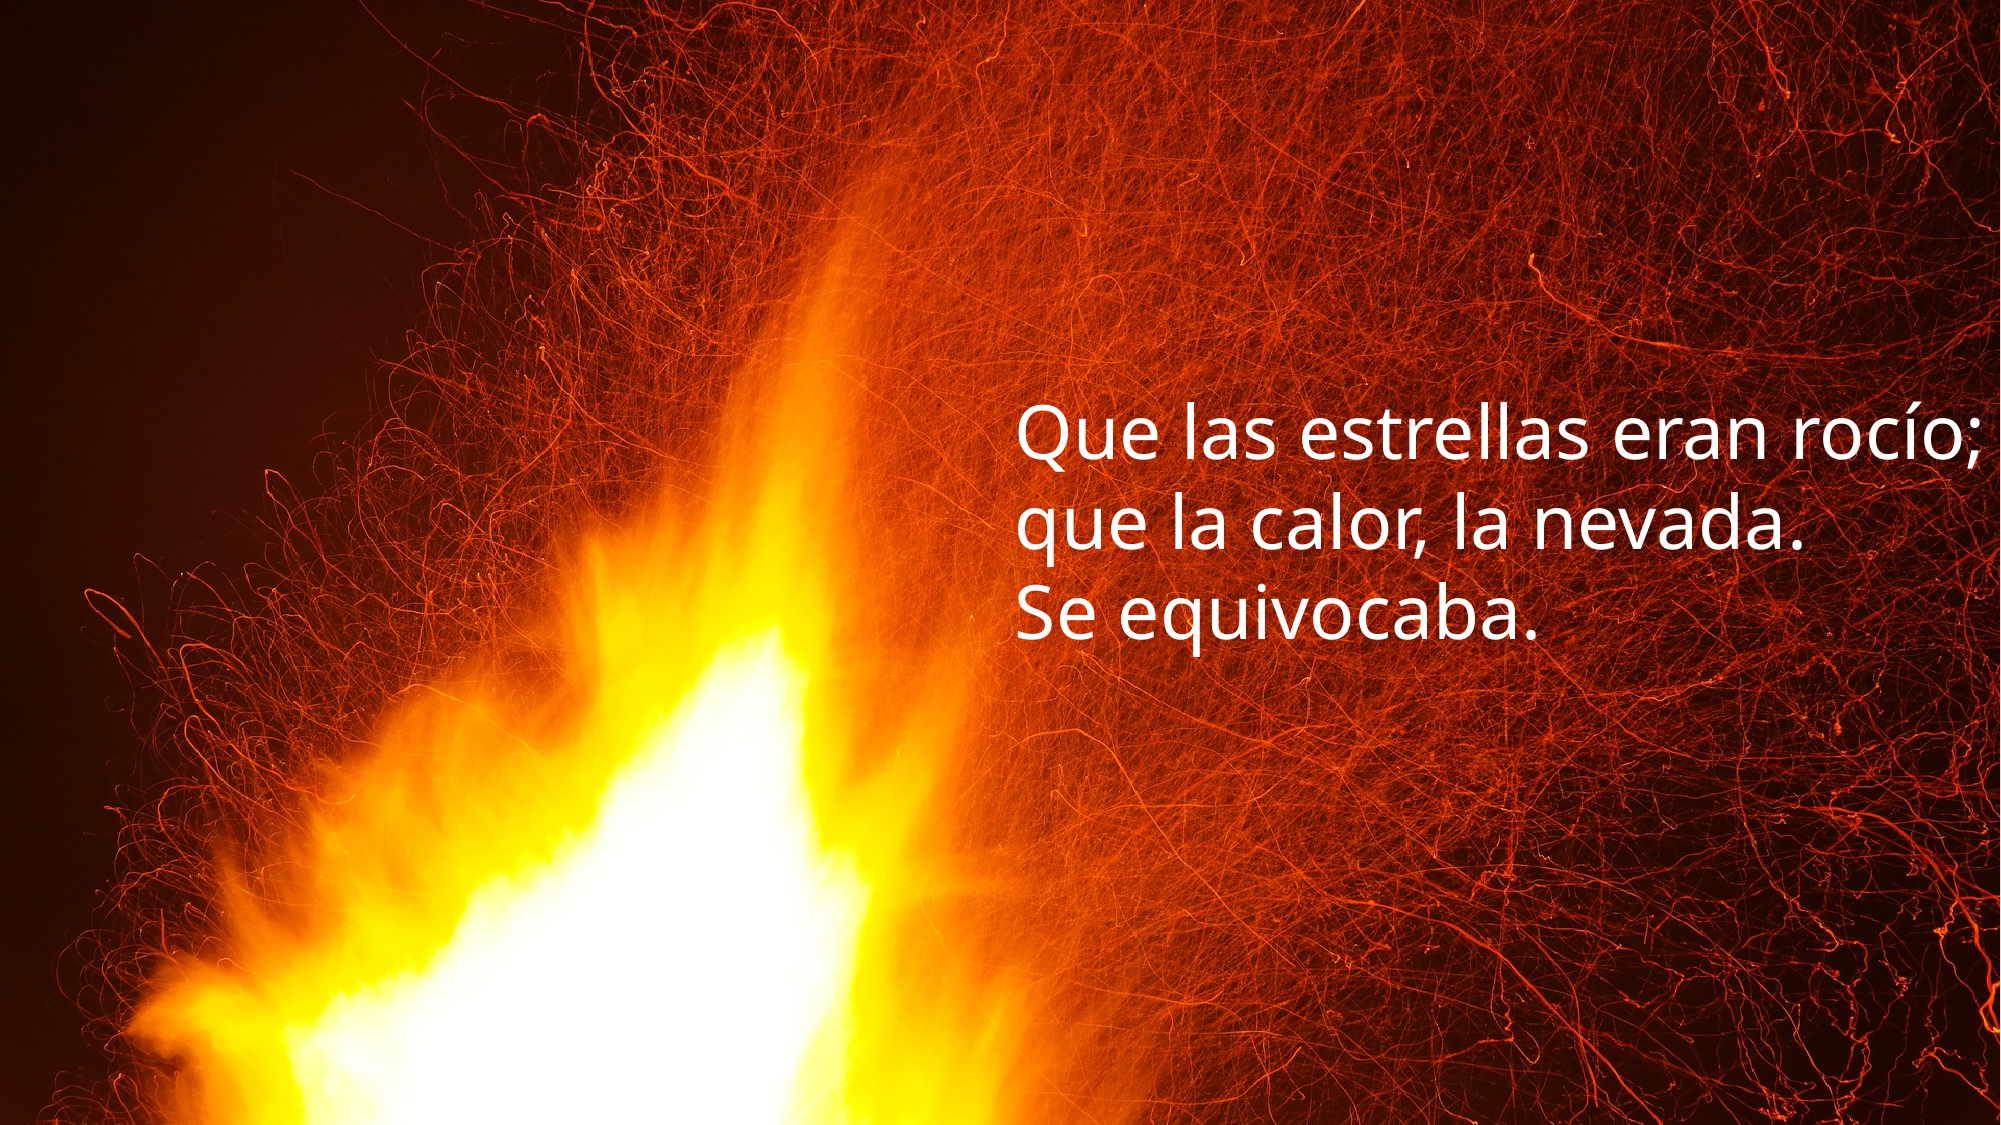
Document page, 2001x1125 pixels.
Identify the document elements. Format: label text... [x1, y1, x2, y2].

picture [0, 0, 2000, 1125]
text_box Que las estrellas eran rocío; que la calor, la nevada. Se equivocaba. [999, 377, 2000, 666]
